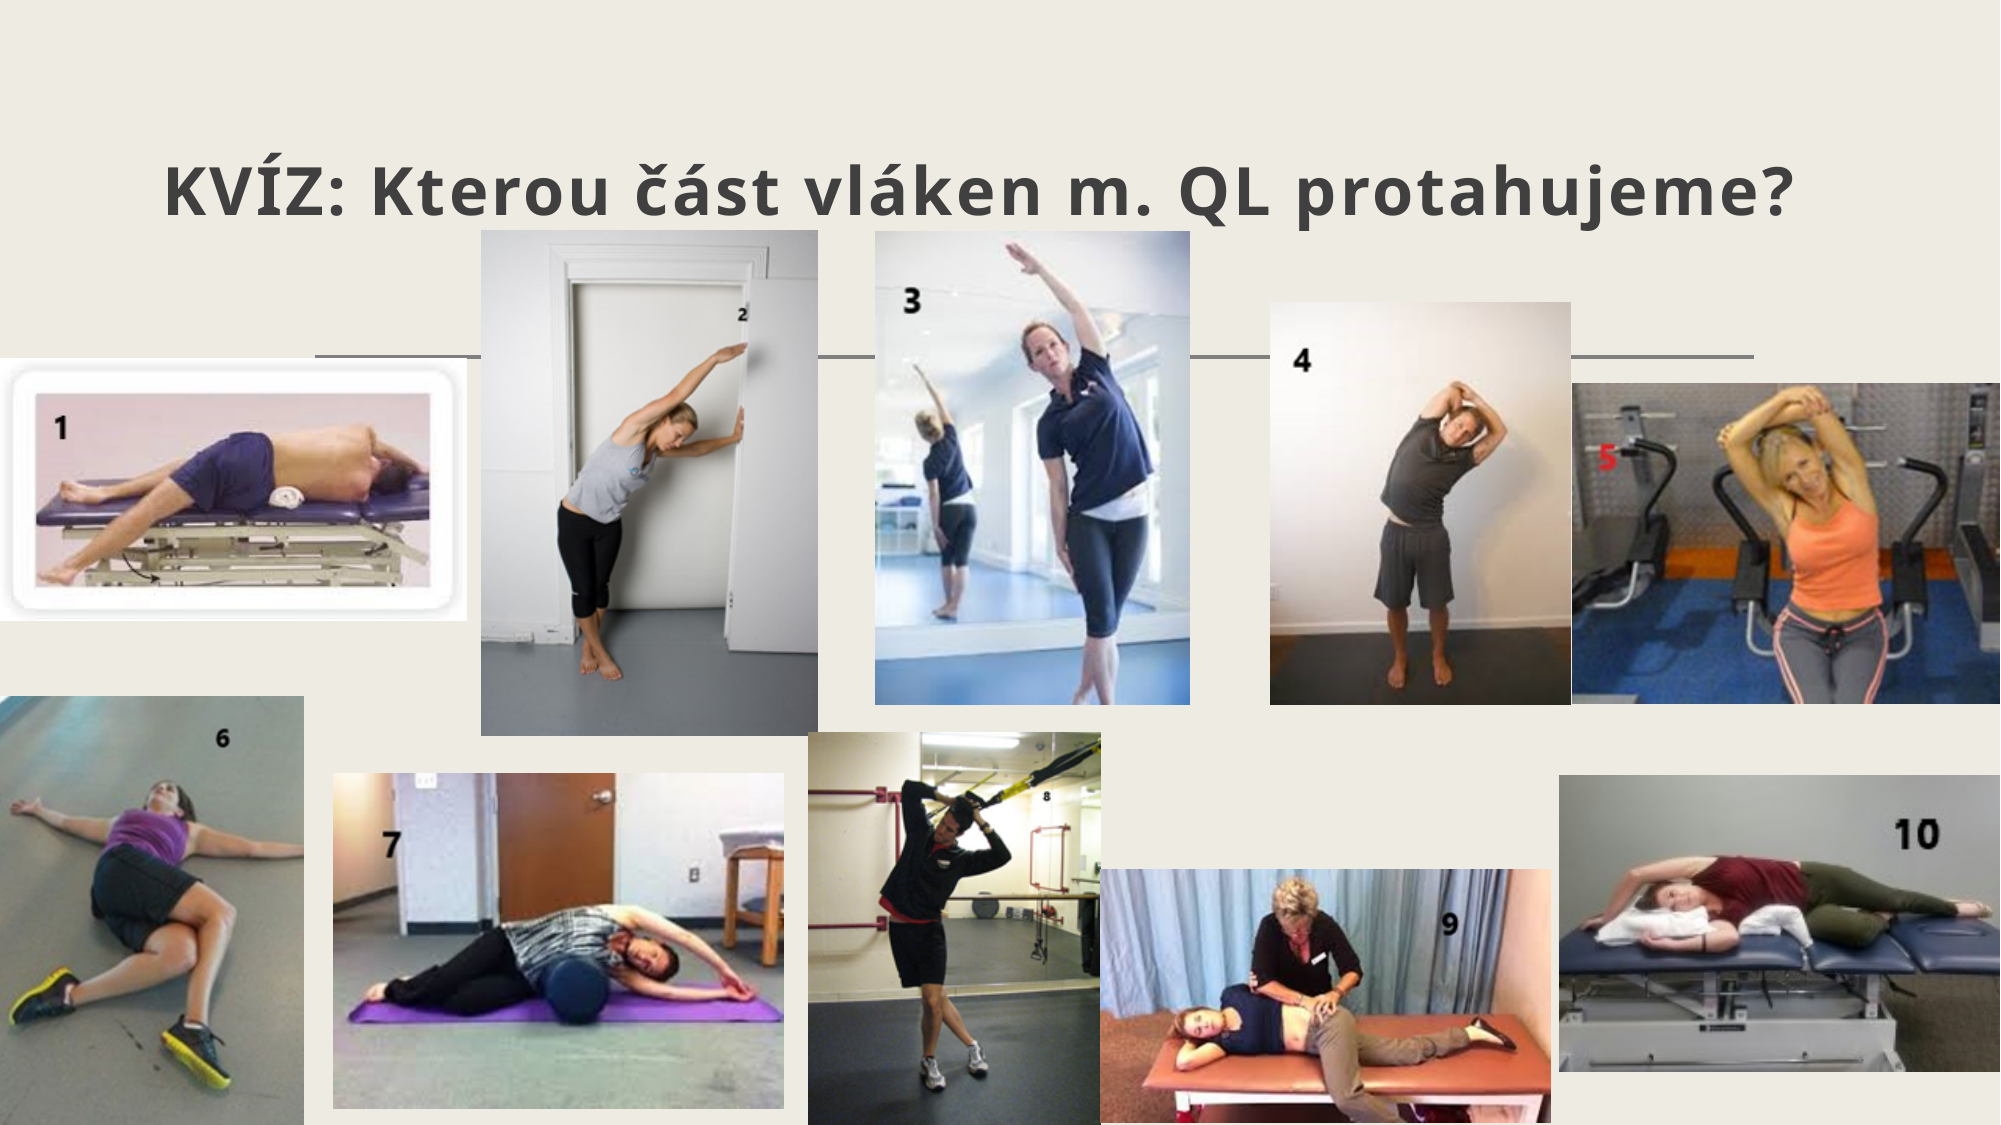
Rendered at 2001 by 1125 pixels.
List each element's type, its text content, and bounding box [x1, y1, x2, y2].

picture [333, 773, 784, 1109]
title KVÍZ: Kterou část vláken m. QL protahujeme? [144, 72, 1868, 244]
picture [1572, 383, 2000, 704]
picture [1559, 775, 2000, 1072]
picture [0, 696, 304, 1125]
picture [1270, 303, 1571, 705]
picture [0, 358, 467, 621]
picture [875, 231, 1190, 705]
picture [481, 230, 1551, 1125]
